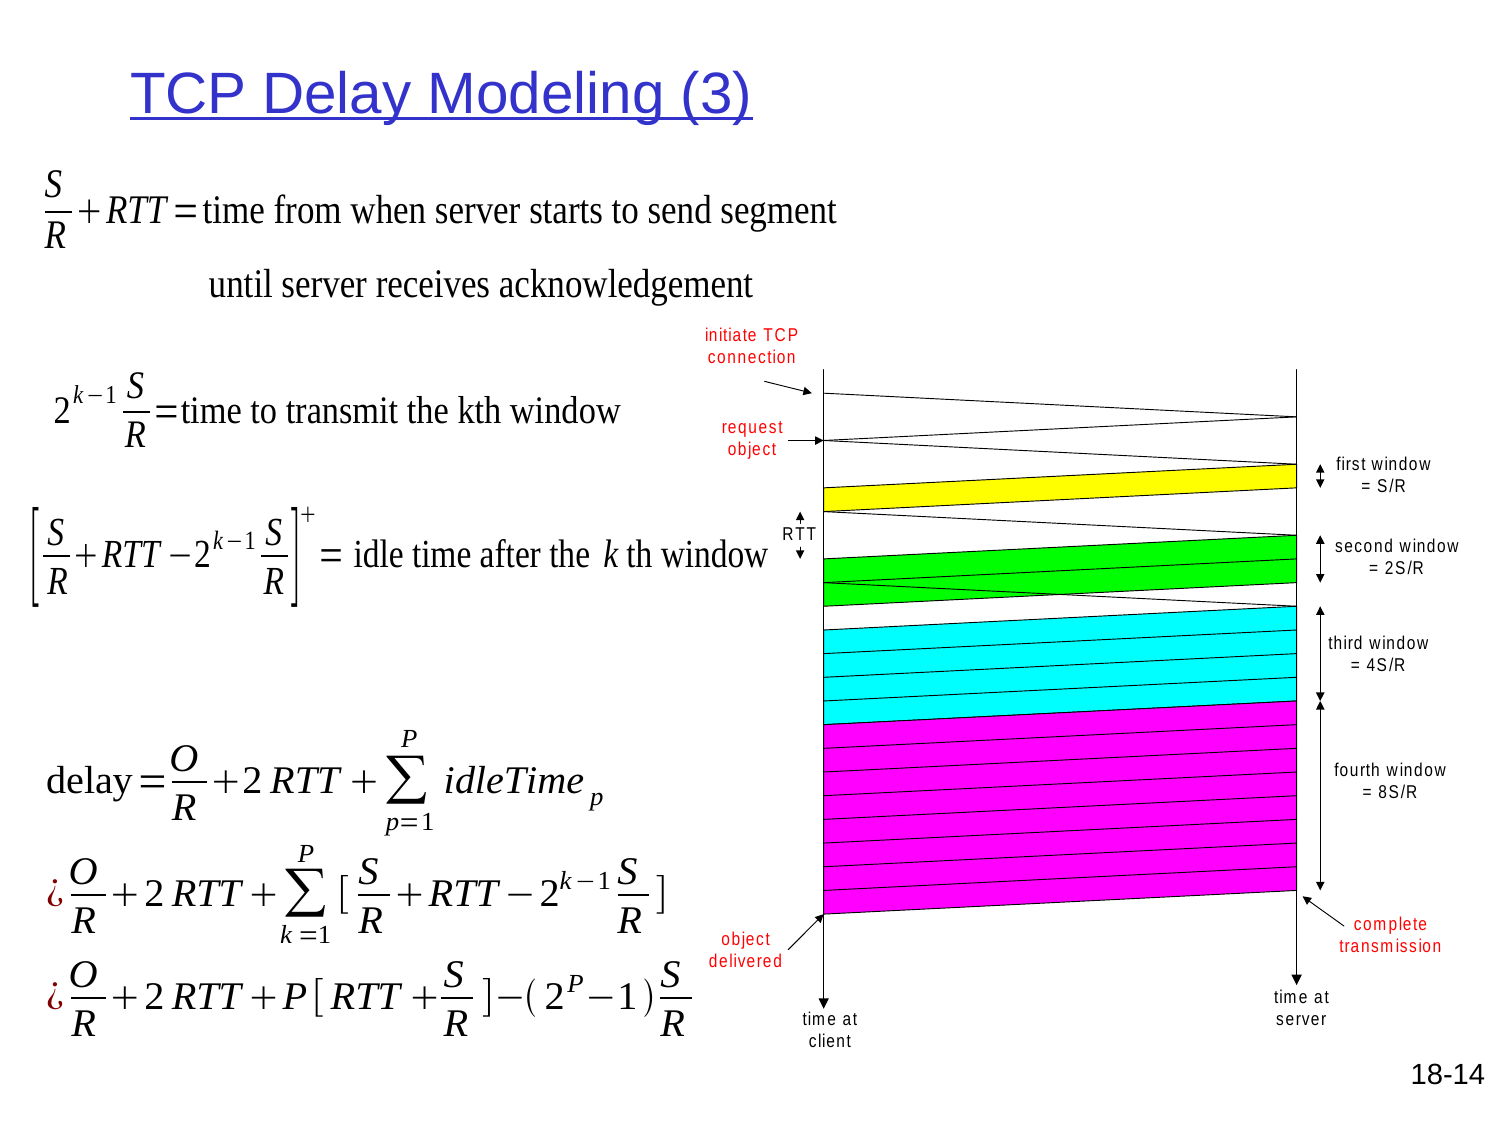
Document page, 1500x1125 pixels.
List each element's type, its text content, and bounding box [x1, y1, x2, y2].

chart [22, 324, 1500, 1053]
title TCP Delay Modeling (3) [115, 0, 1391, 188]
chart [33, 162, 863, 306]
